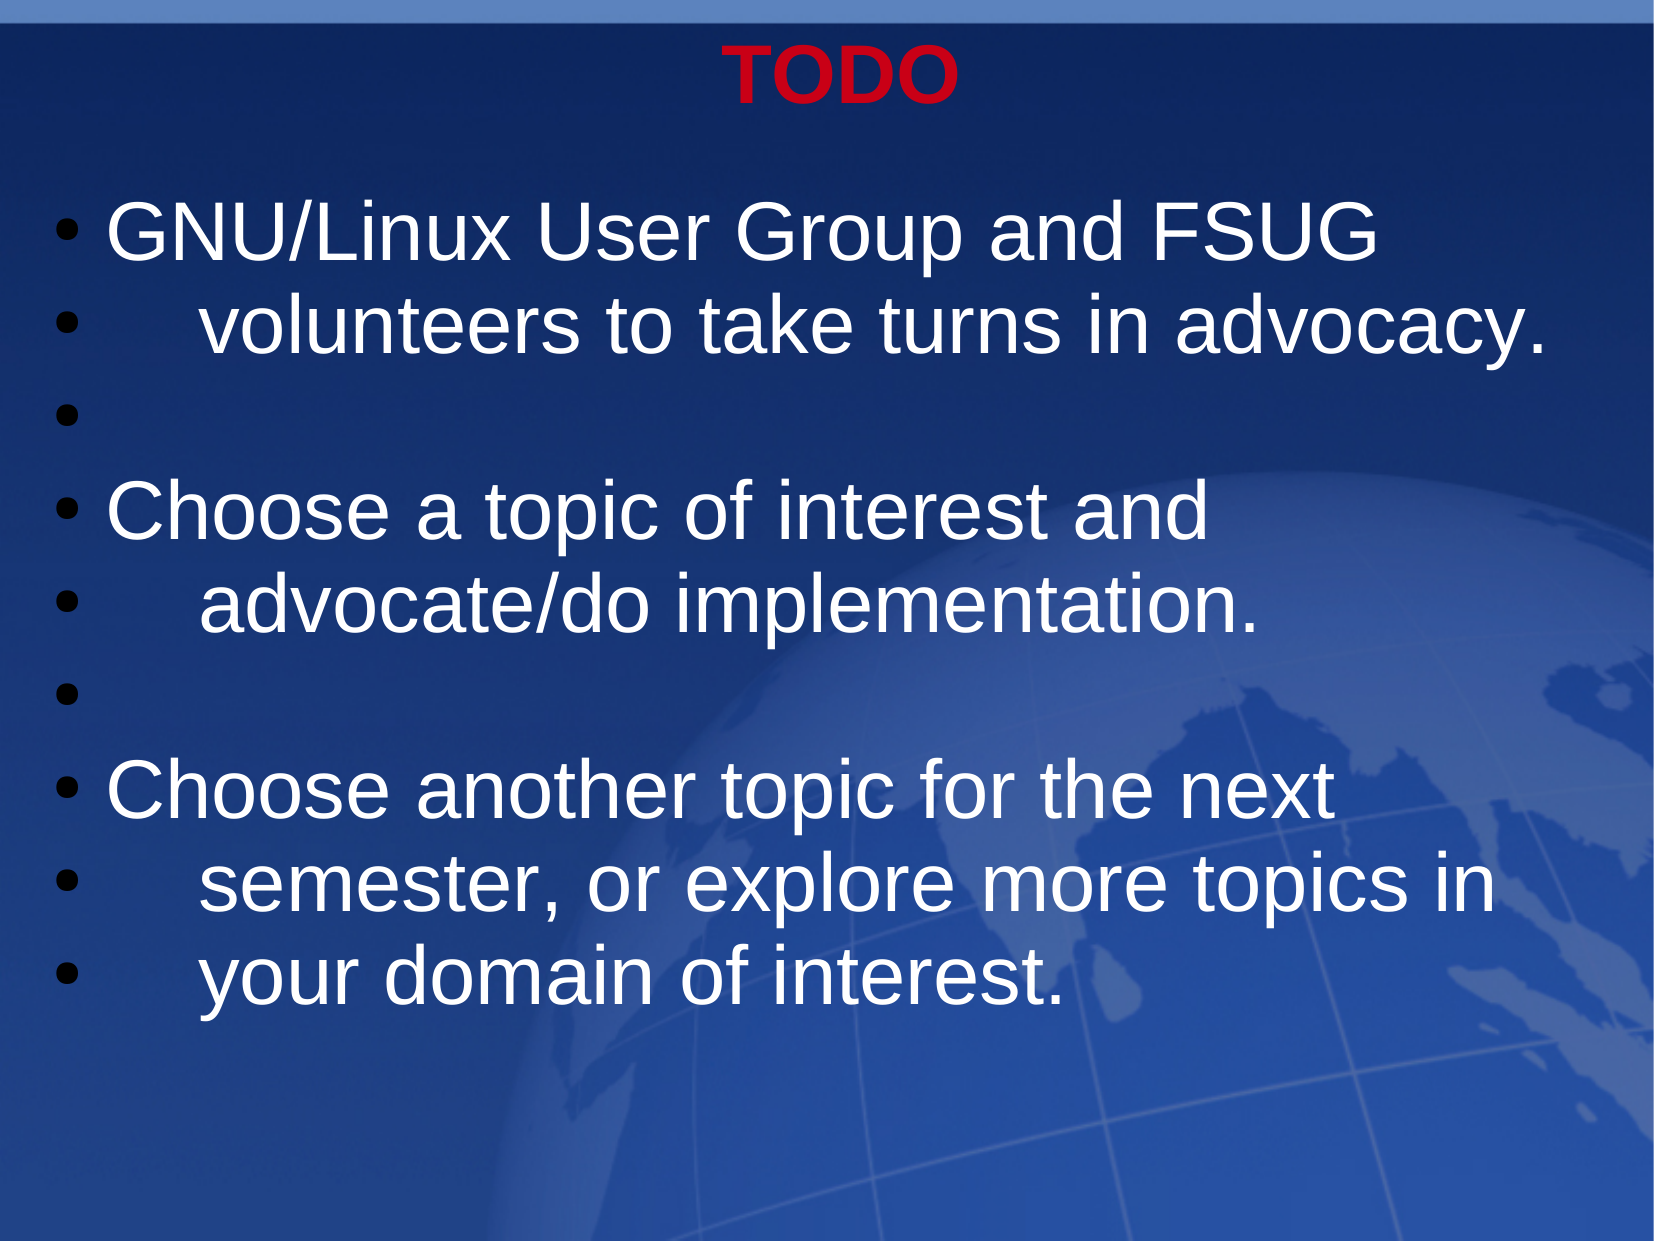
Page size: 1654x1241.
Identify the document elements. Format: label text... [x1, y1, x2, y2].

text_box TODO [109, 20, 1573, 143]
text_box GNU/Linux User Group and FSUG volunteers to take turns in advocacy. Choose a topic of interest and advocate/do implementation. Choose another topic for the next semester, or explore more topics in your domain of interest. [37, 177, 1576, 1122]
picture [0, 0, 1654, 1241]
